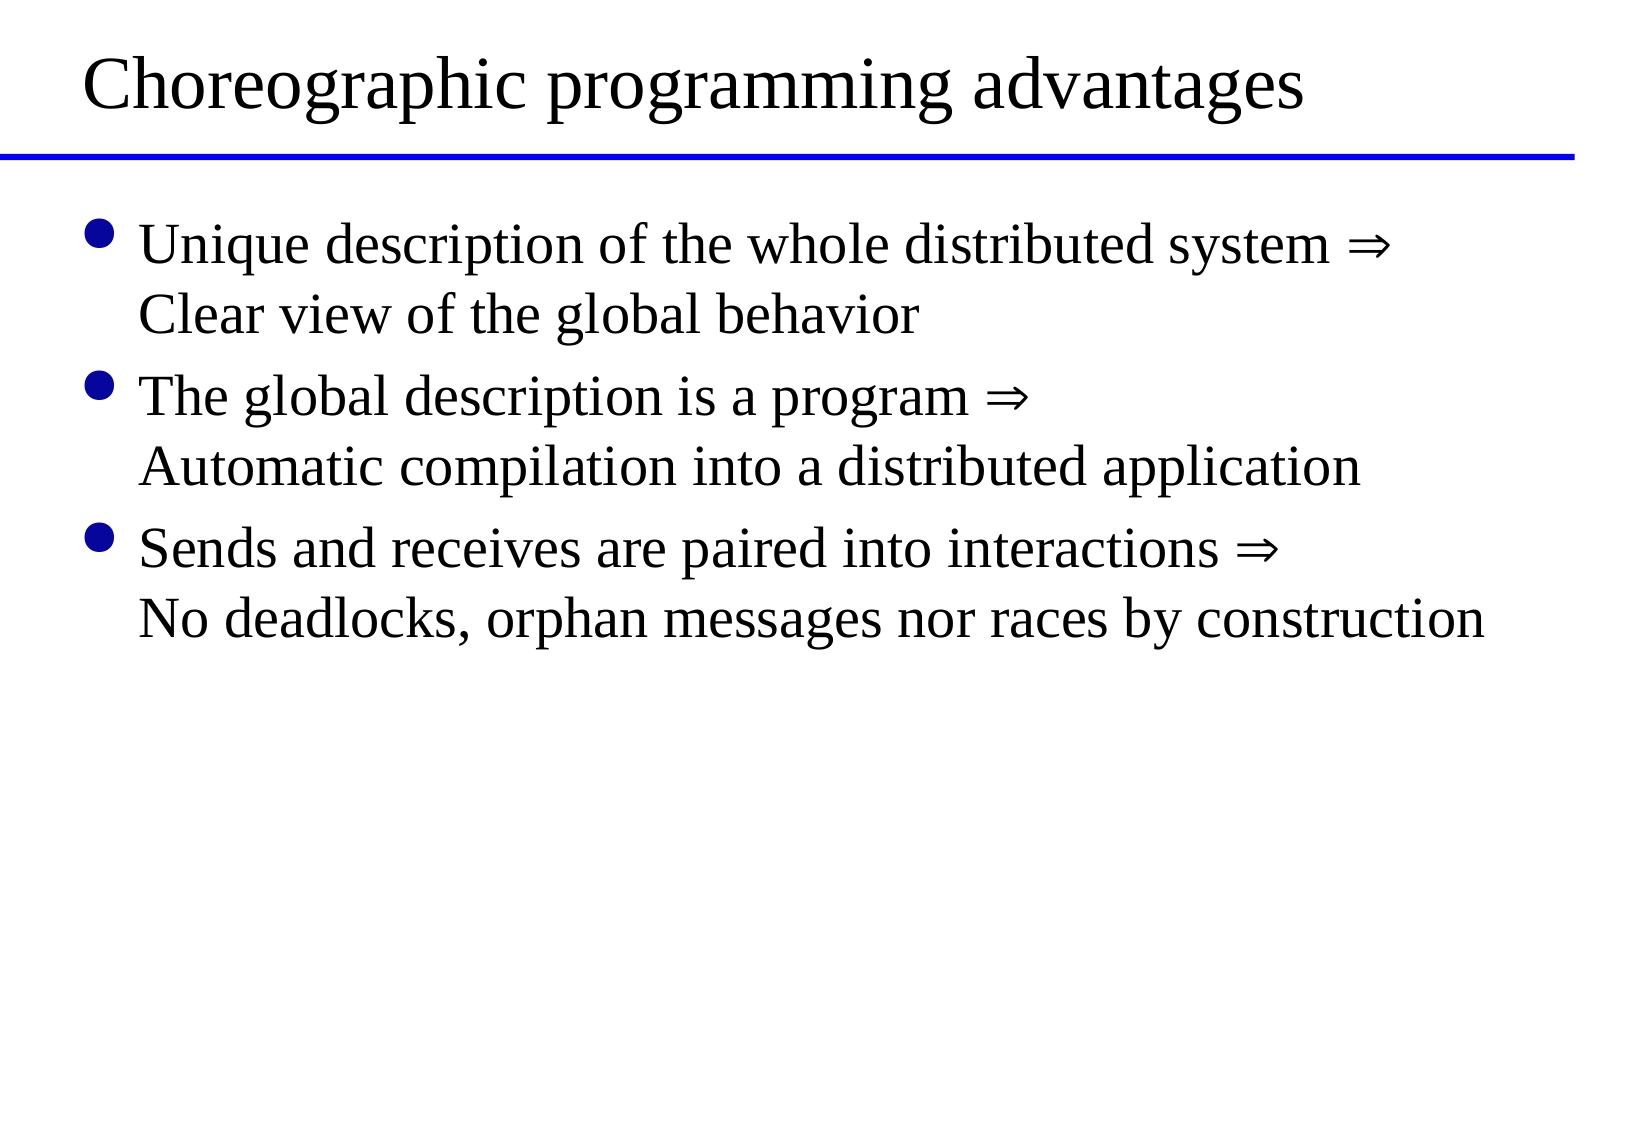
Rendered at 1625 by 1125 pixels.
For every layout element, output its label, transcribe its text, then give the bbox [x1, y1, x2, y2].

title Choreographic programming advantages [67, 27, 1544, 131]
list Unique description of the whole distributed system Þ Clear view of the global behavior The global description is a program Þ Automatic compilation into a distributed application Sends and receives are paired into interactions Þ No deadlocks, orphan messages nor races by construction [67, 198, 1546, 1061]
